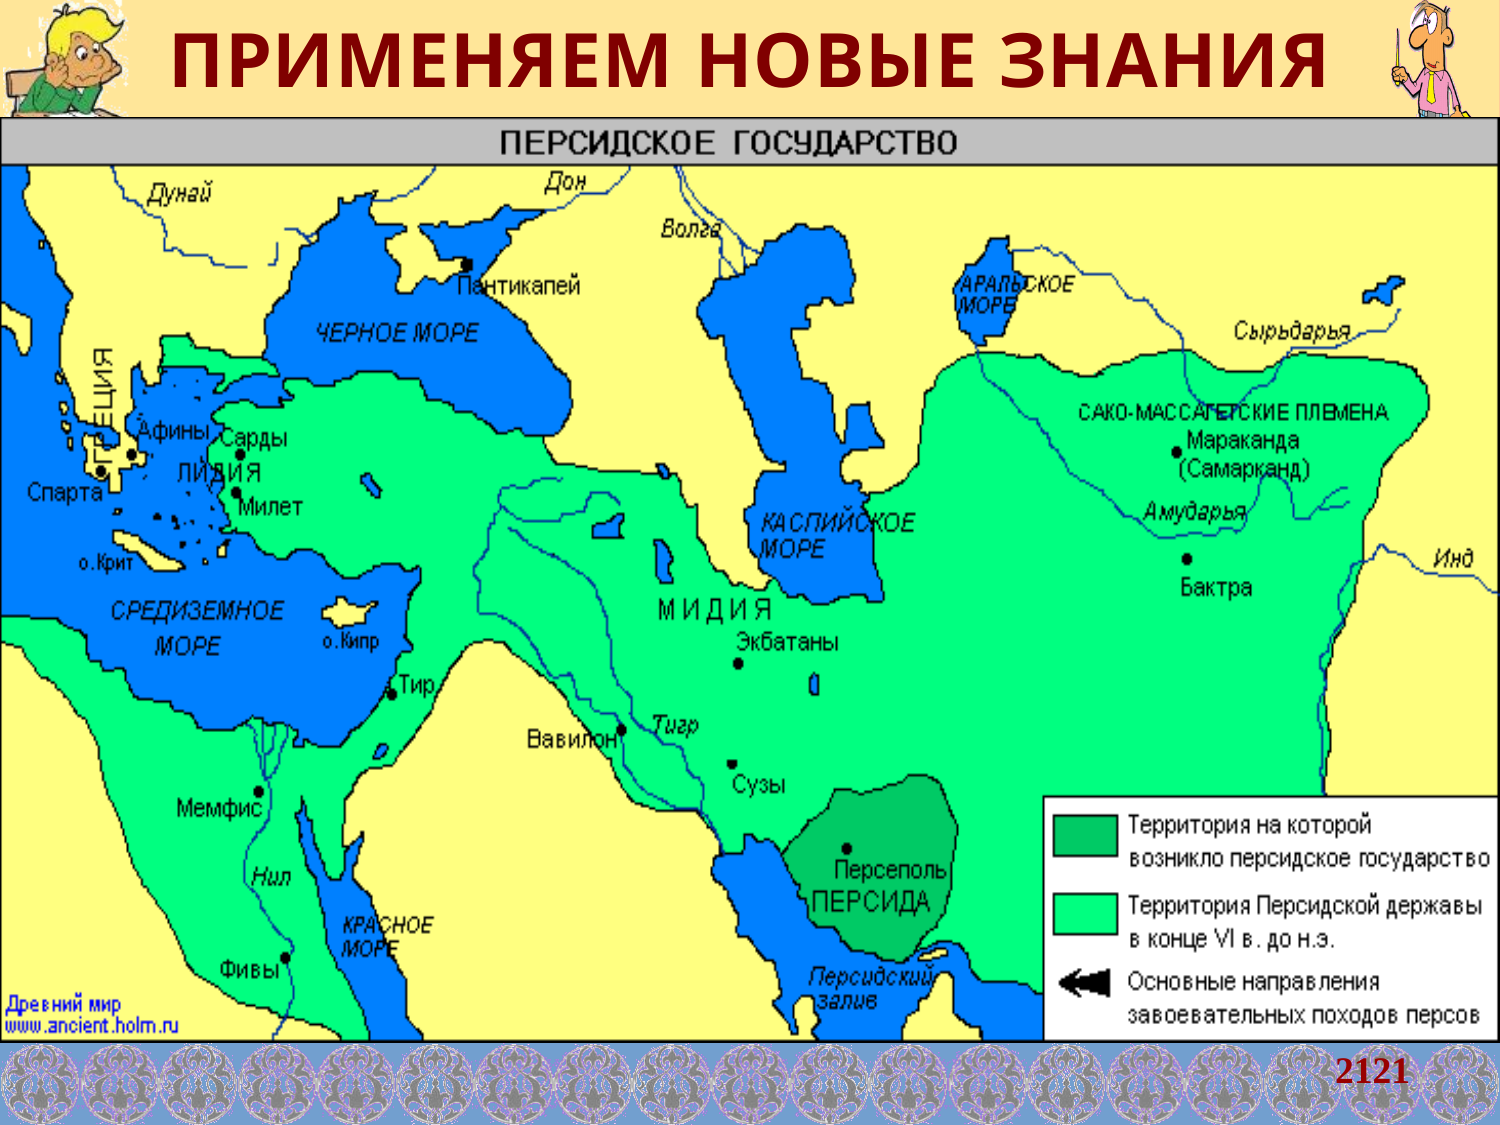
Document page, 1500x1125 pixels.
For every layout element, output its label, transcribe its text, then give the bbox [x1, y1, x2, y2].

slide_number <number><number> [1074, 1043, 1425, 1103]
picture [0, 0, 1500, 1125]
title ПРИМЕНЯЕМ НОВЫЕ ЗНАНИЯ [163, 0, 1351, 117]
